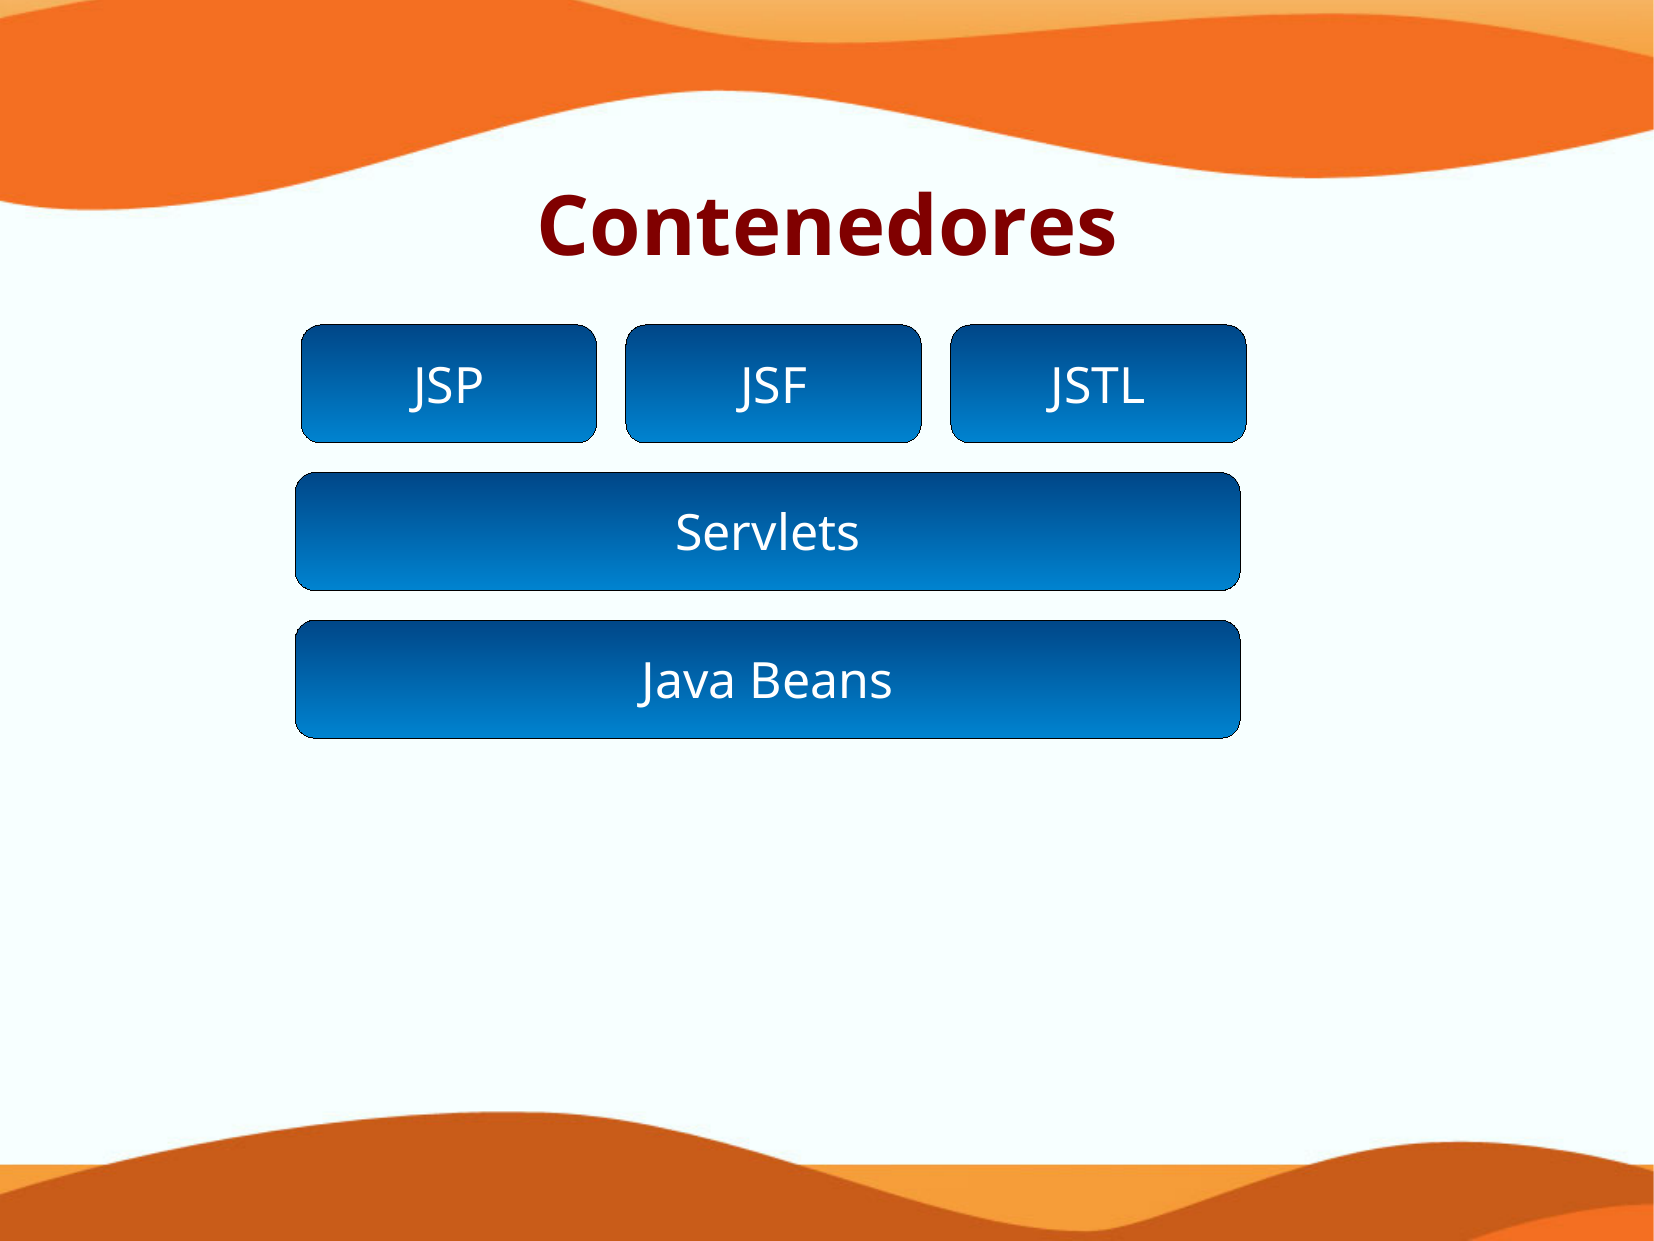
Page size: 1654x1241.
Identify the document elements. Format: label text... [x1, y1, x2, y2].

text_box JSP [301, 324, 597, 443]
text_box JSF [625, 324, 922, 443]
title Contenedores [121, 144, 1534, 303]
text_box Servlets [295, 472, 1241, 591]
text_box JSTL [950, 324, 1247, 443]
picture [0, 0, 1654, 1241]
text_box Java Beans [295, 620, 1241, 739]
